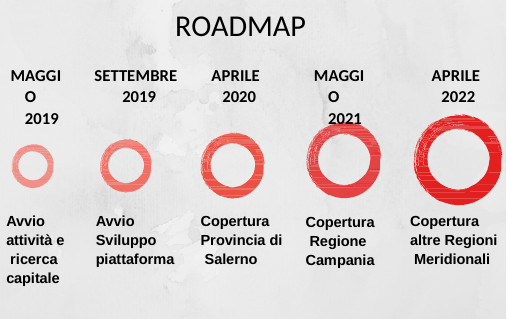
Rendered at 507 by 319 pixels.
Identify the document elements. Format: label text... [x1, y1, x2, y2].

text_box [200, 132, 265, 199]
picture [0, 0, 507, 319]
text_box Avvio attività e ricerca capitale [4, 208, 68, 287]
text_box [100, 139, 152, 193]
title ROADMAP [157, 4, 323, 60]
text_box SETTEMBRE 2019 [92, 60, 184, 107]
text_box APRILE 2020 [209, 60, 267, 107]
text_box Copertura Regione Campania [303, 208, 378, 269]
text_box MAGGIO 2019 [8, 60, 73, 129]
text_box [11, 144, 54, 189]
text_box Copertura Provincia di Salerno [198, 208, 285, 268]
text_box APRILE 2022 [429, 60, 487, 107]
text_box Copertura altre Regioni Meridionali [408, 208, 500, 268]
text_box [413, 114, 503, 206]
text_box MAGGIO 2021 [311, 60, 376, 129]
text_box [306, 129, 382, 199]
text_box Avvio Sviluppo piattaforma [93, 208, 178, 268]
